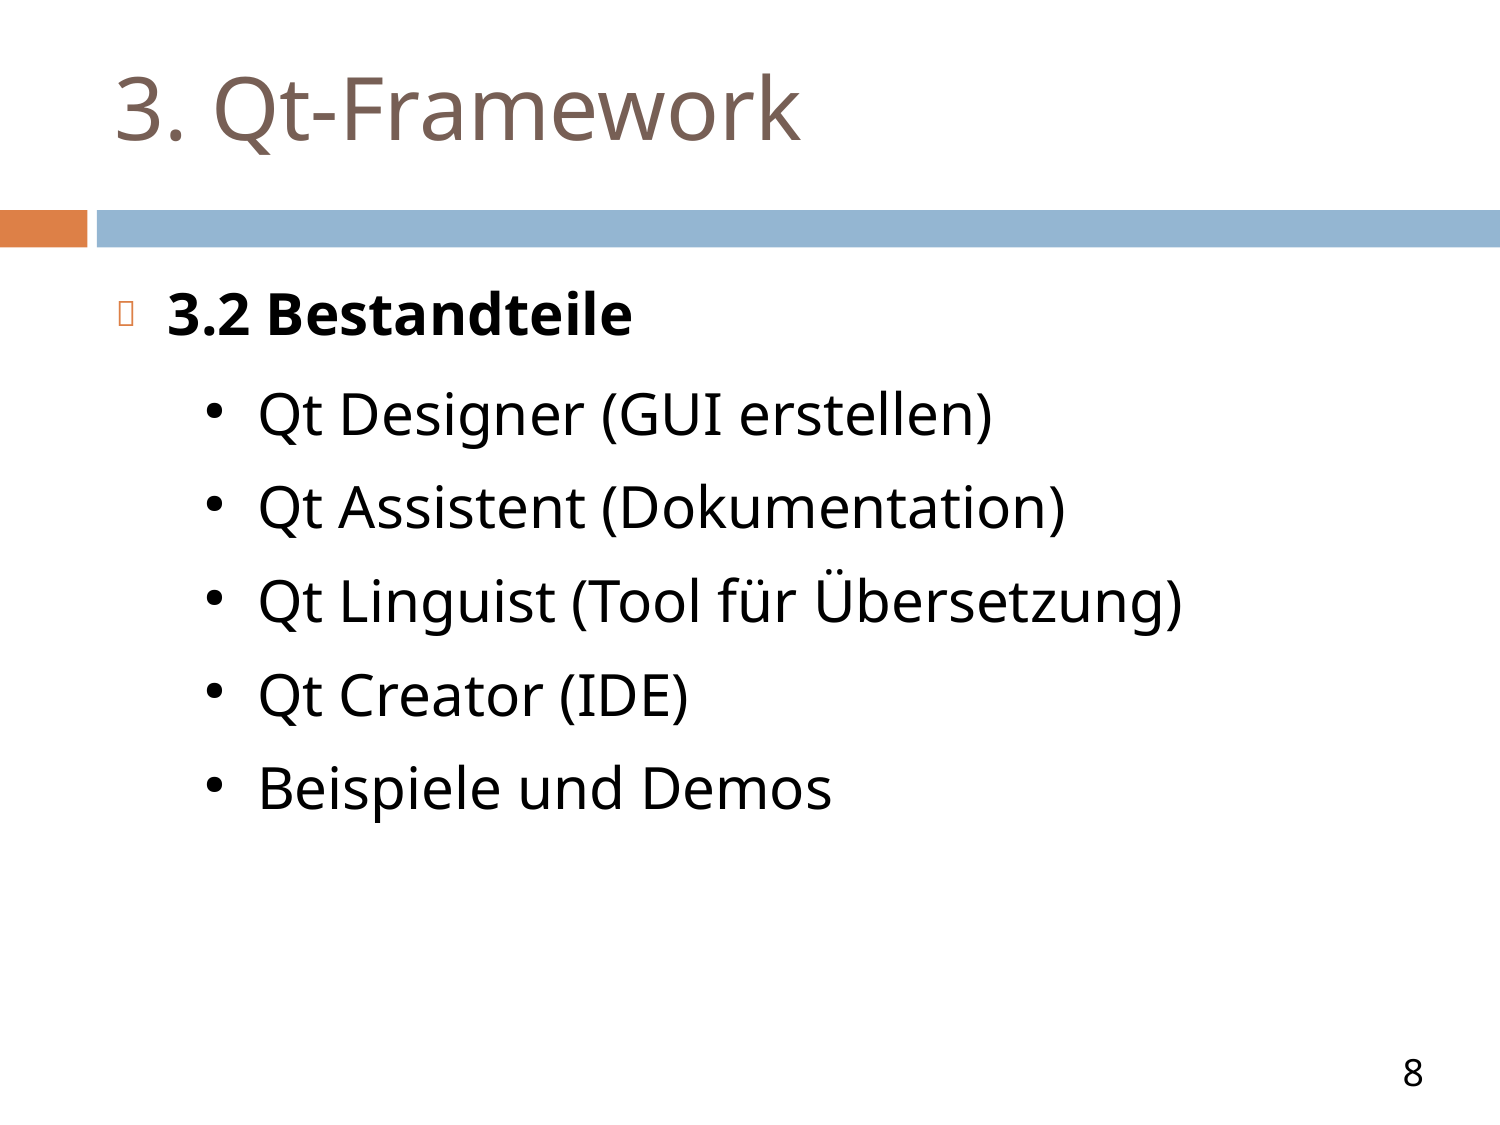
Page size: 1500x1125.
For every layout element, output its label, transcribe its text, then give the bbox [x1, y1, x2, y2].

list 3.2 Bestandteile Qt Designer (GUI erstellen) Qt Assistent (Dokumentation) Qt Linguist (Tool für Übersetzung) Qt Creator (IDE) Beispiele und Demos [100, 262, 1438, 1005]
title 3. Qt-Framework [99, 37, 1477, 200]
